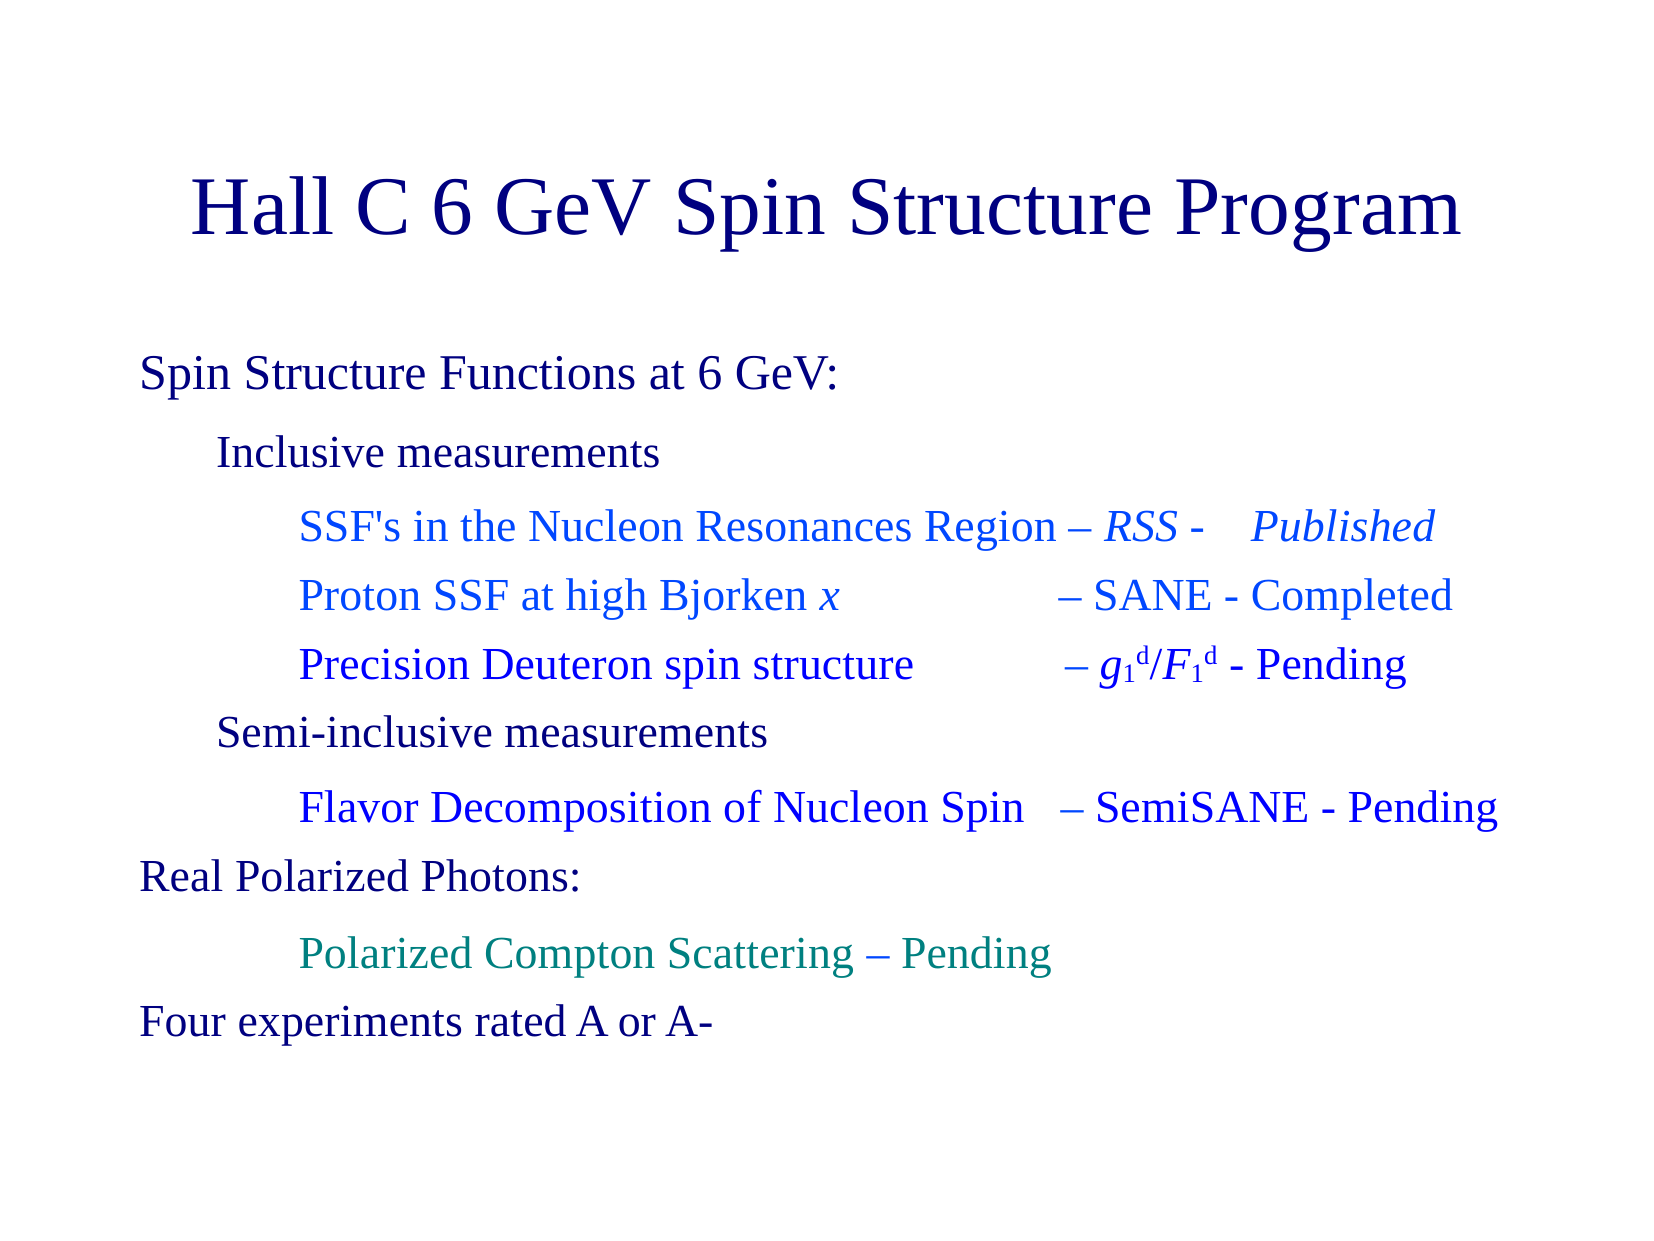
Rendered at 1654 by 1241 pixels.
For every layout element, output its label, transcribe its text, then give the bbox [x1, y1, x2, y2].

list Spin Structure Functions at 6 GeV: Inclusive measurements SSF's in the Nucleon Resonances Region – RSS - Published Proton SSF at high Bjorken x – SANE - Completed Precision Deuteron spin structure – g1d/F1d - Pending Semi-inclusive measurements Flavor Decomposition of Nucleon Spin – SemiSANE - Pending Real Polarized Photons: Polarized Compton Scattering – Pending Four experiments rated A or A- [121, 344, 1534, 1065]
title Hall C 6 GeV Spin Structure Program [121, 102, 1534, 311]
